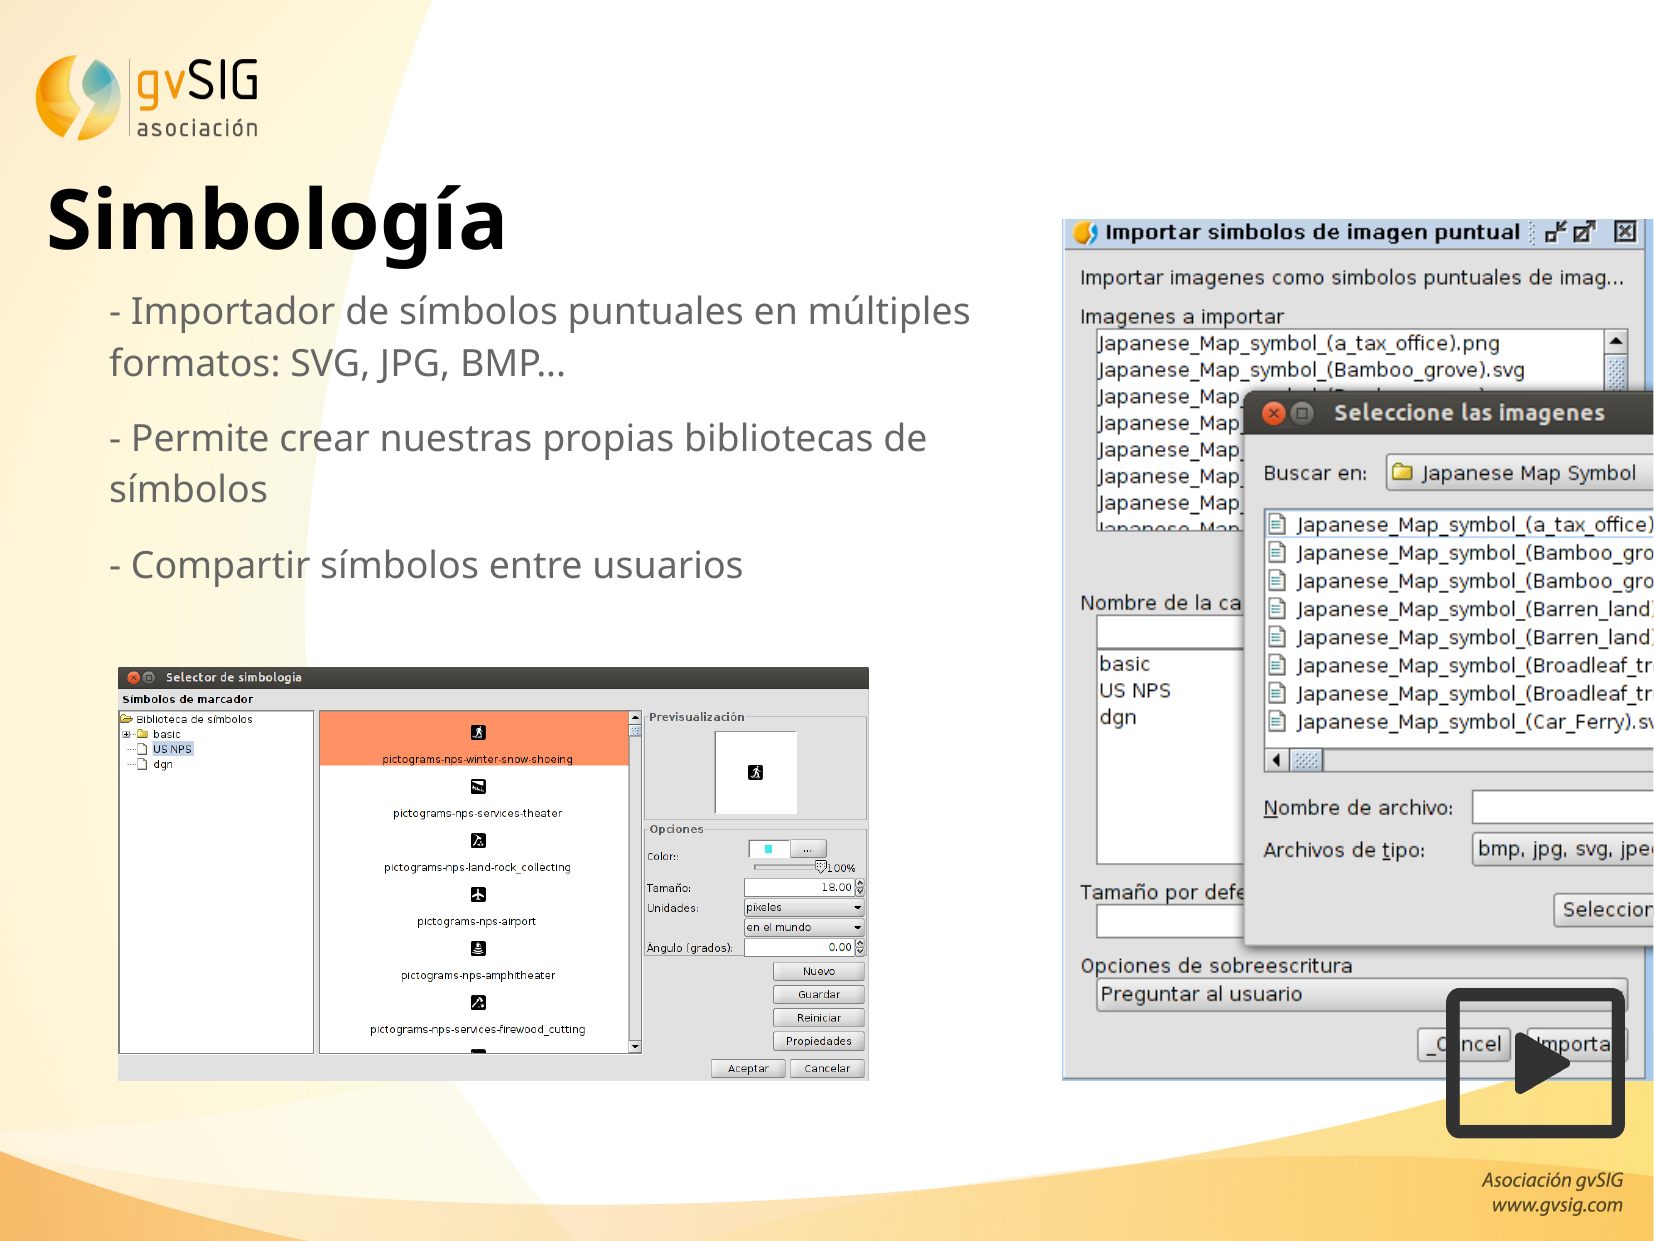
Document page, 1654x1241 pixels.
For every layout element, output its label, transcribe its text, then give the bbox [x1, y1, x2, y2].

picture [0, 0, 1654, 1241]
text_box - Importador de símbolos puntuales en múltiples formatos: SVG, JPG, BMP... - Permite crear nuestras propias bibliotecas de símbolos - Compartir símbolos entre usuarios [94, 277, 1004, 554]
title Simbología [46, 170, 1534, 265]
